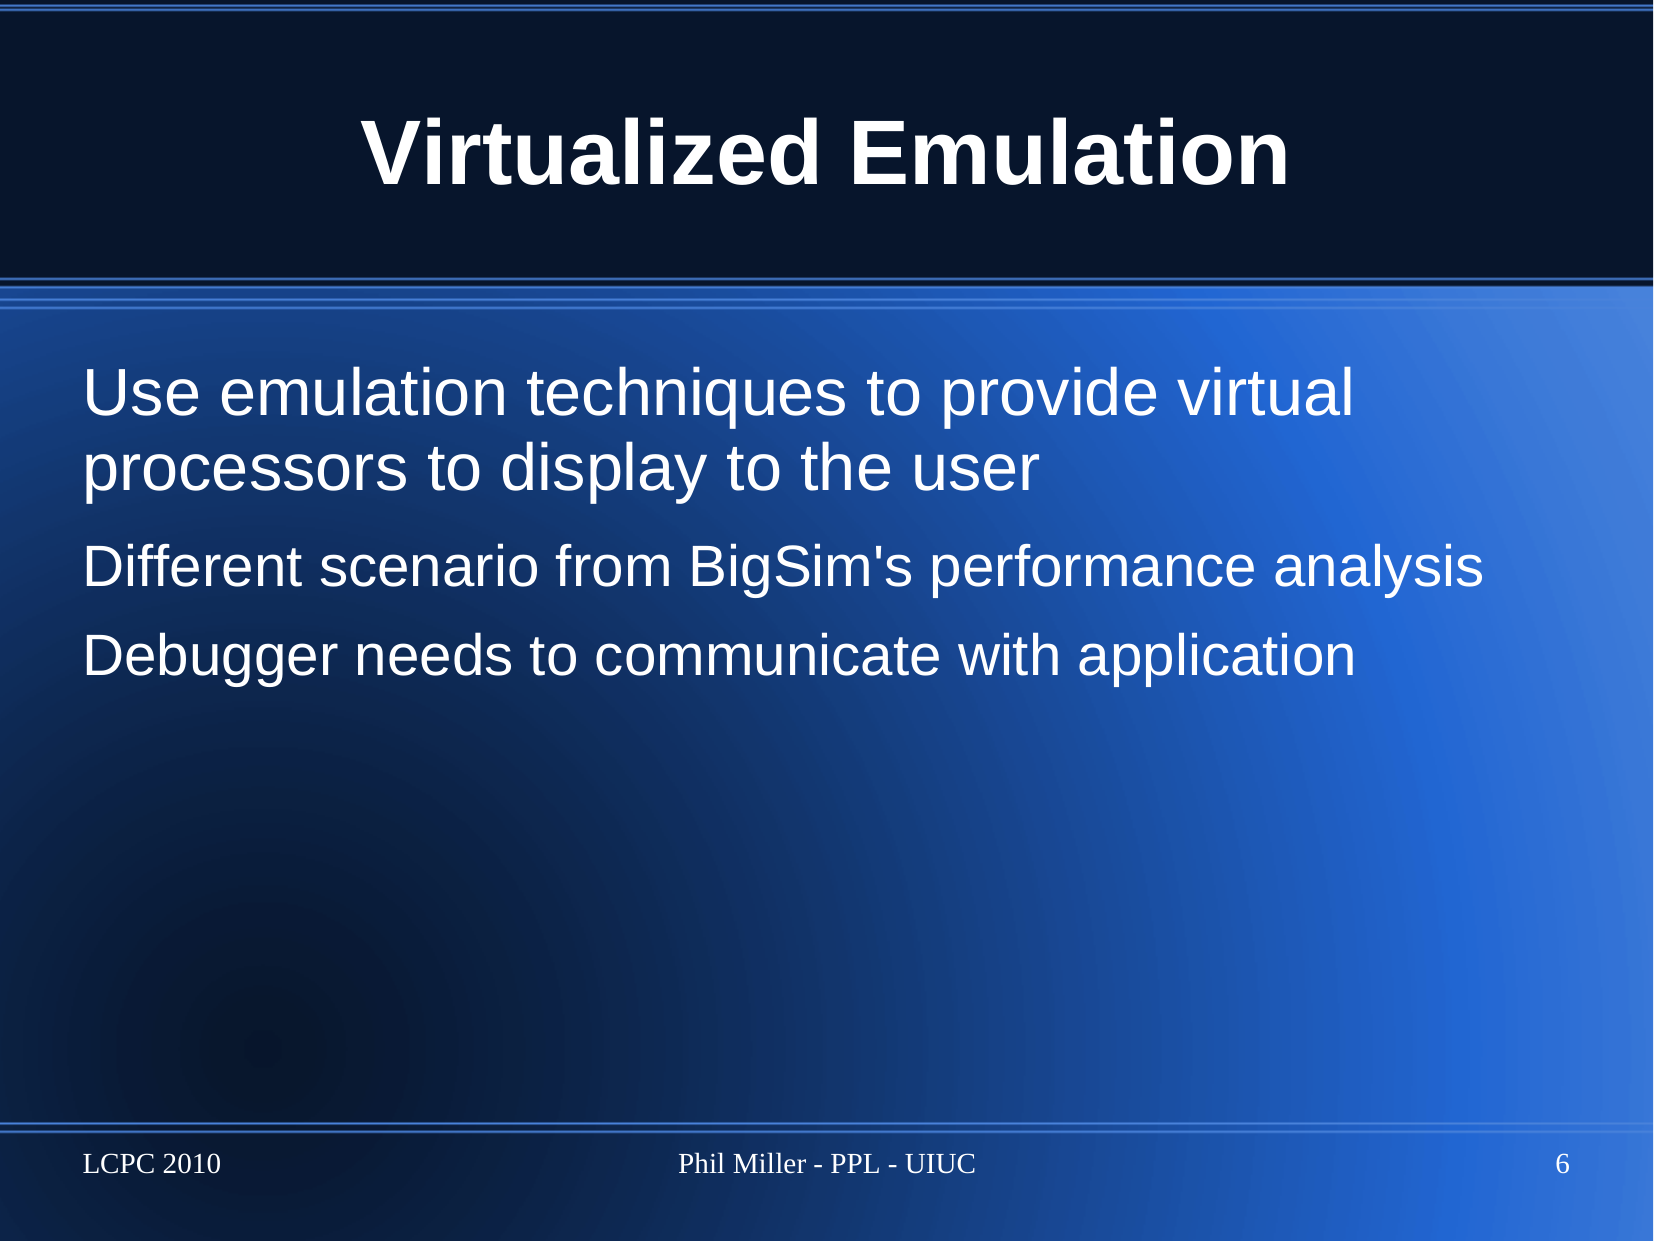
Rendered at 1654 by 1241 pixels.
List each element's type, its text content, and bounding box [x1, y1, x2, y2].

picture [0, 0, 1654, 1241]
title Virtualized Emulation [82, 49, 1571, 257]
list Use emulation techniques to provide virtual processors to display to the user Different scenario from BigSim's performance analysis Debugger needs to communicate with application [82, 355, 1571, 1160]
